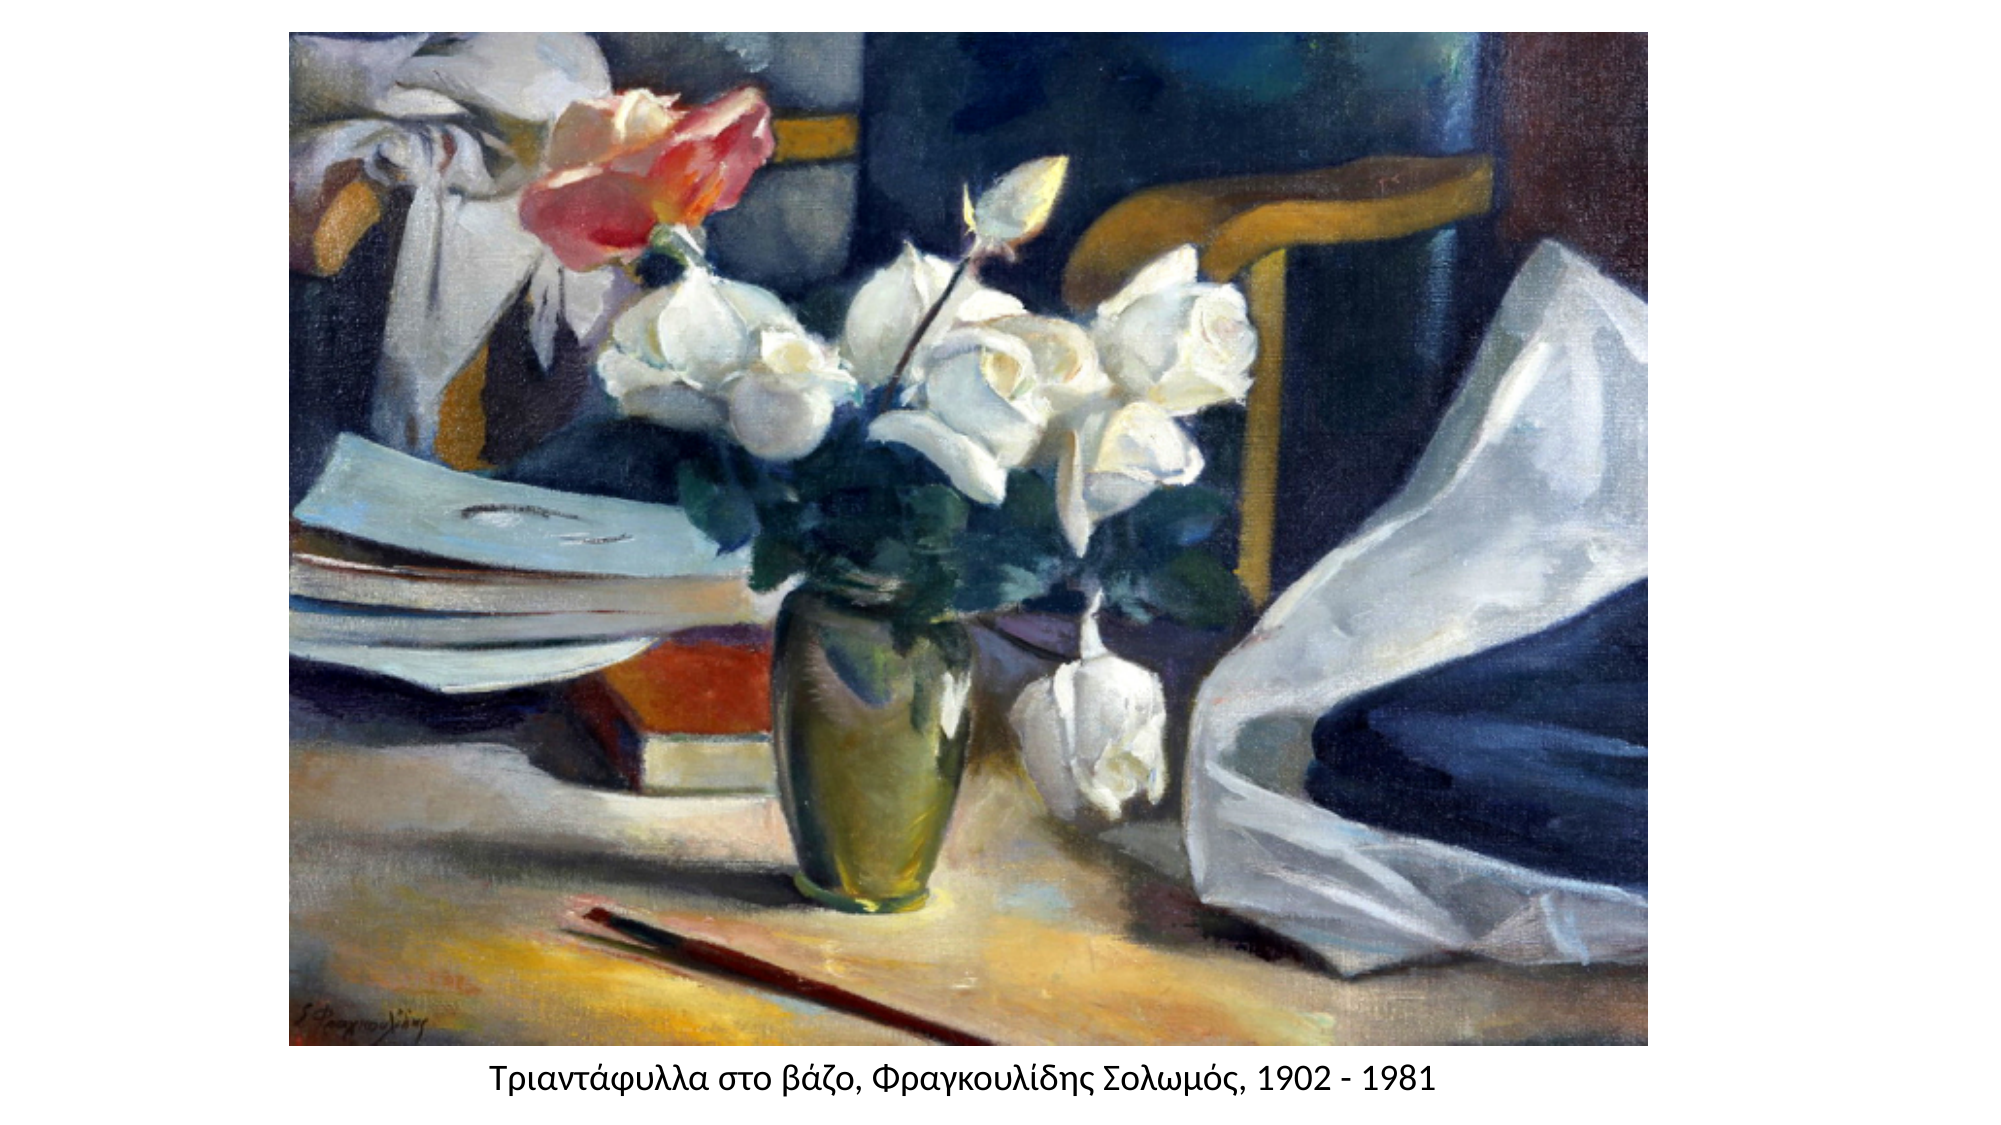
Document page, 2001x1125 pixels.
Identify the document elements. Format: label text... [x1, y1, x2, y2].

picture [289, 32, 1648, 1046]
text_box Τριαντάφυλλα στο βάζο, Φραγκουλίδης Σολωμός, 1902 - 1981 [474, 1046, 1452, 1106]
